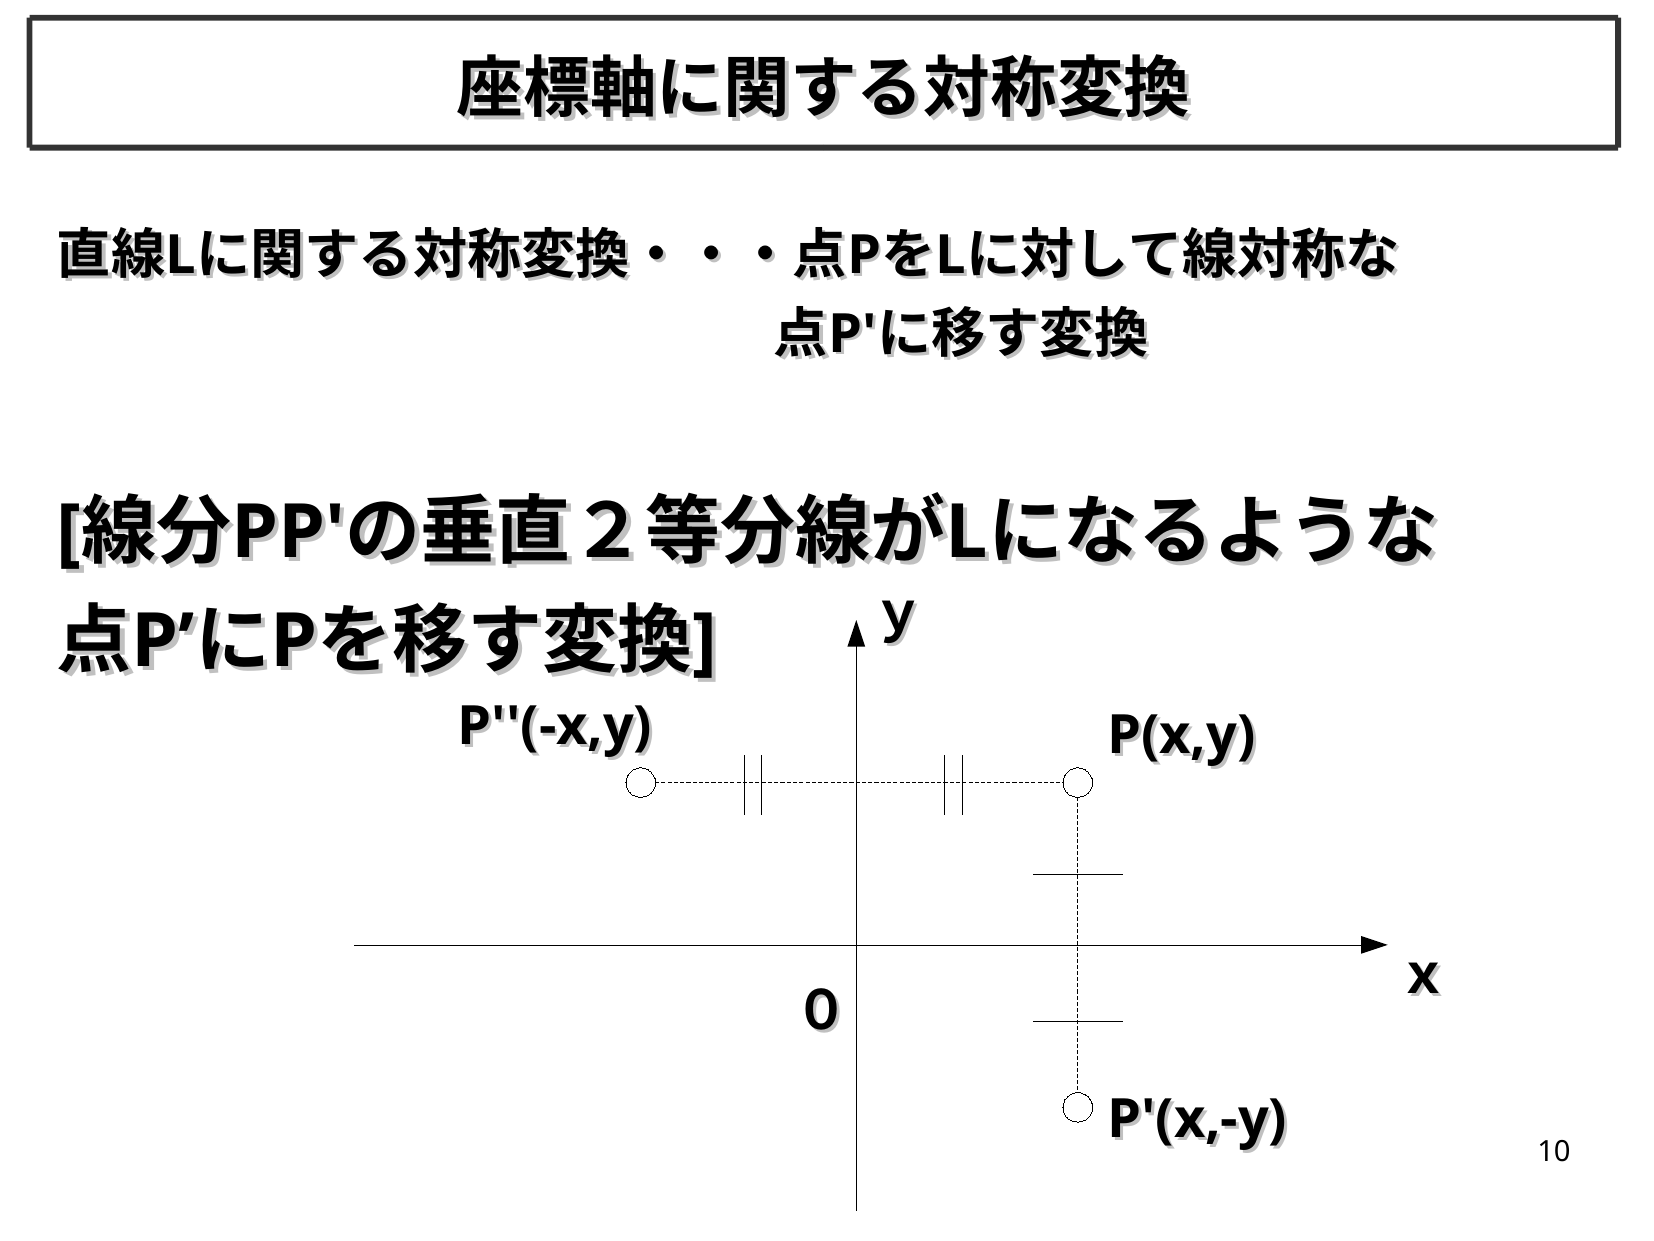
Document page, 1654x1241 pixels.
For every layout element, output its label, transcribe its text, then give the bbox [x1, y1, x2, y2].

text_box P''(-x,y) [442, 679, 739, 760]
text_box P'(x,-y) [1092, 1071, 1359, 1152]
text_box P(x,y) [1092, 687, 1300, 768]
text_box ０ [779, 958, 875, 1063]
text_box 座標軸に関する対称変換 [29, 17, 1619, 148]
text_box ｙ [856, 561, 951, 666]
text_box 直線Lに関する対称変換・・・点PをLに対して線対称な 点P'に移す変換 [線分PP'の垂直２等分線がLになるような 点P’にPを移す変換] [42, 202, 1442, 586]
text_box ｘ [1381, 923, 1477, 1028]
